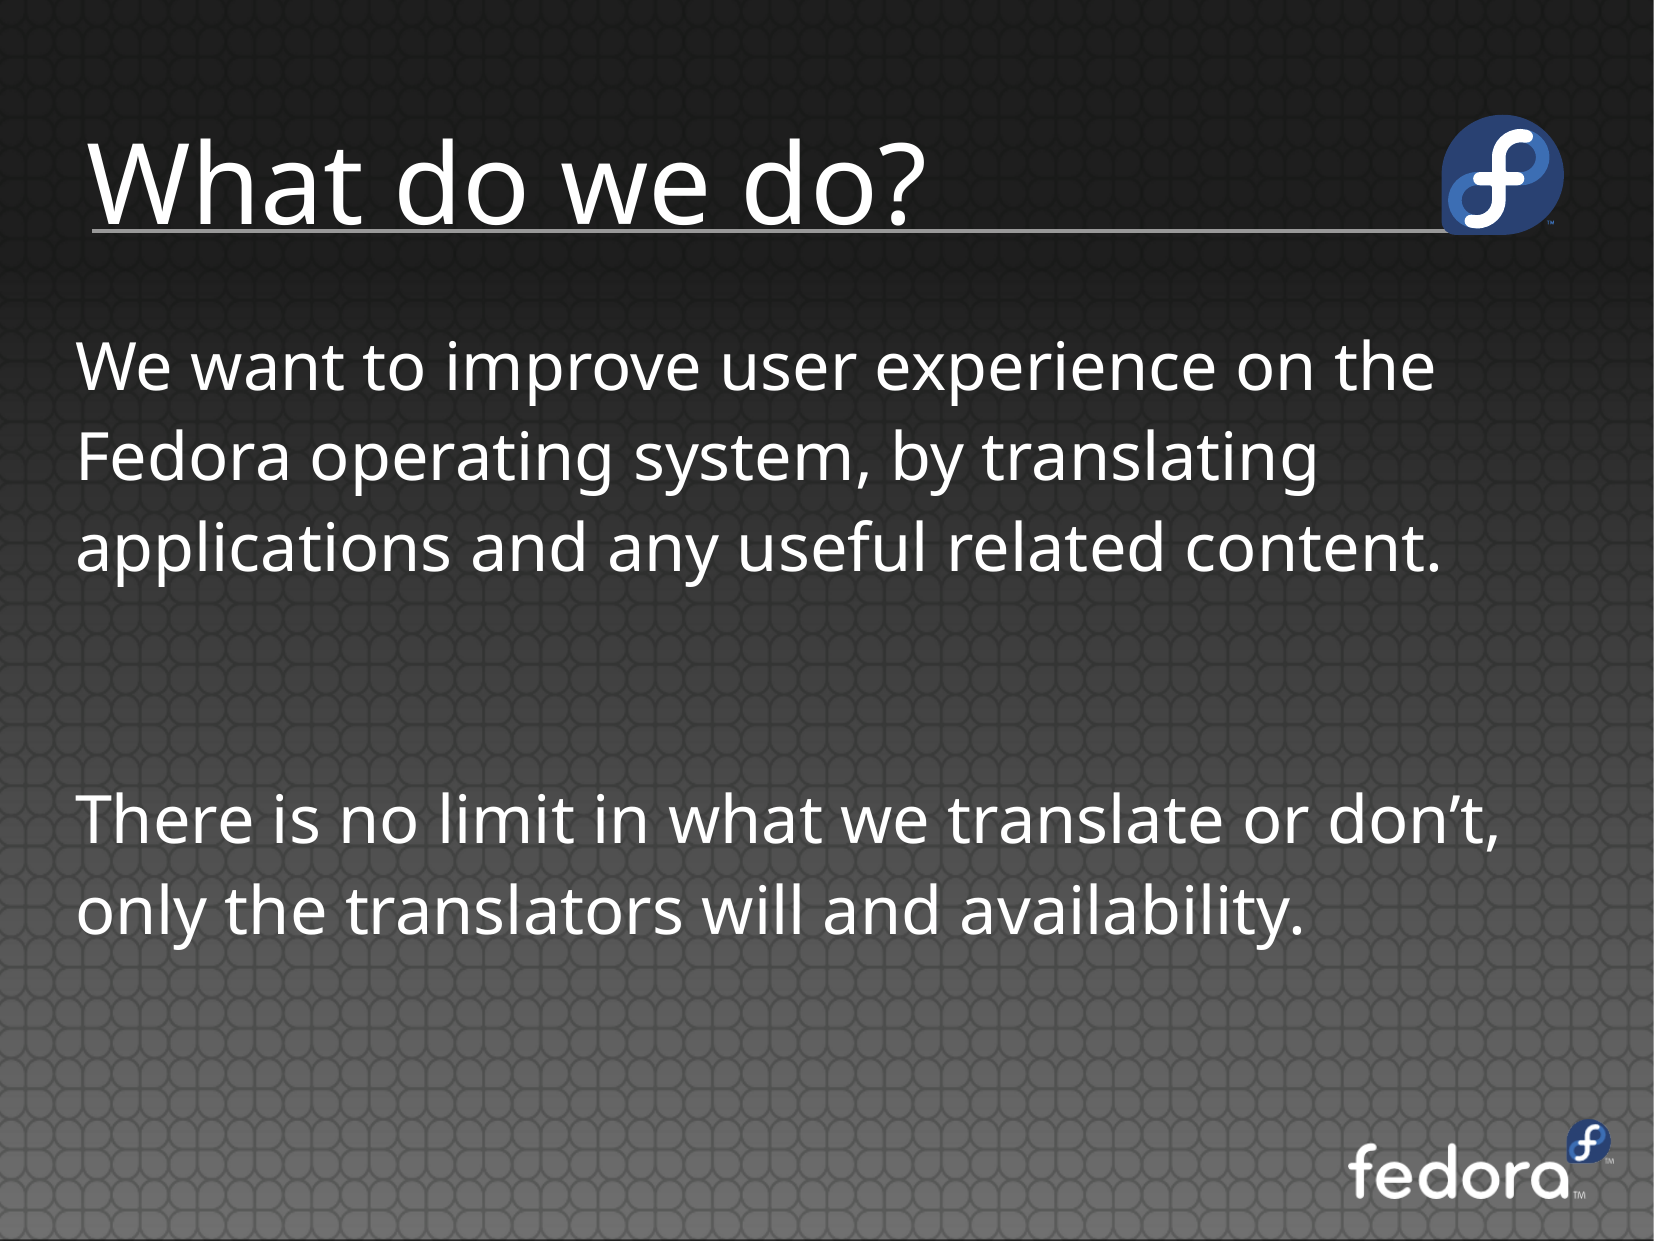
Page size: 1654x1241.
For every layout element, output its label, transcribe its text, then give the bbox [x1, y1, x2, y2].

title We want to improve user experience on the Fedora operating system, by translating applications and any useful related content. There is no limit in what we translate or don’t, only the translators will and availability. [75, 400, 1564, 873]
title What do we do? [86, 112, 1576, 249]
picture [0, 0, 1654, 1241]
